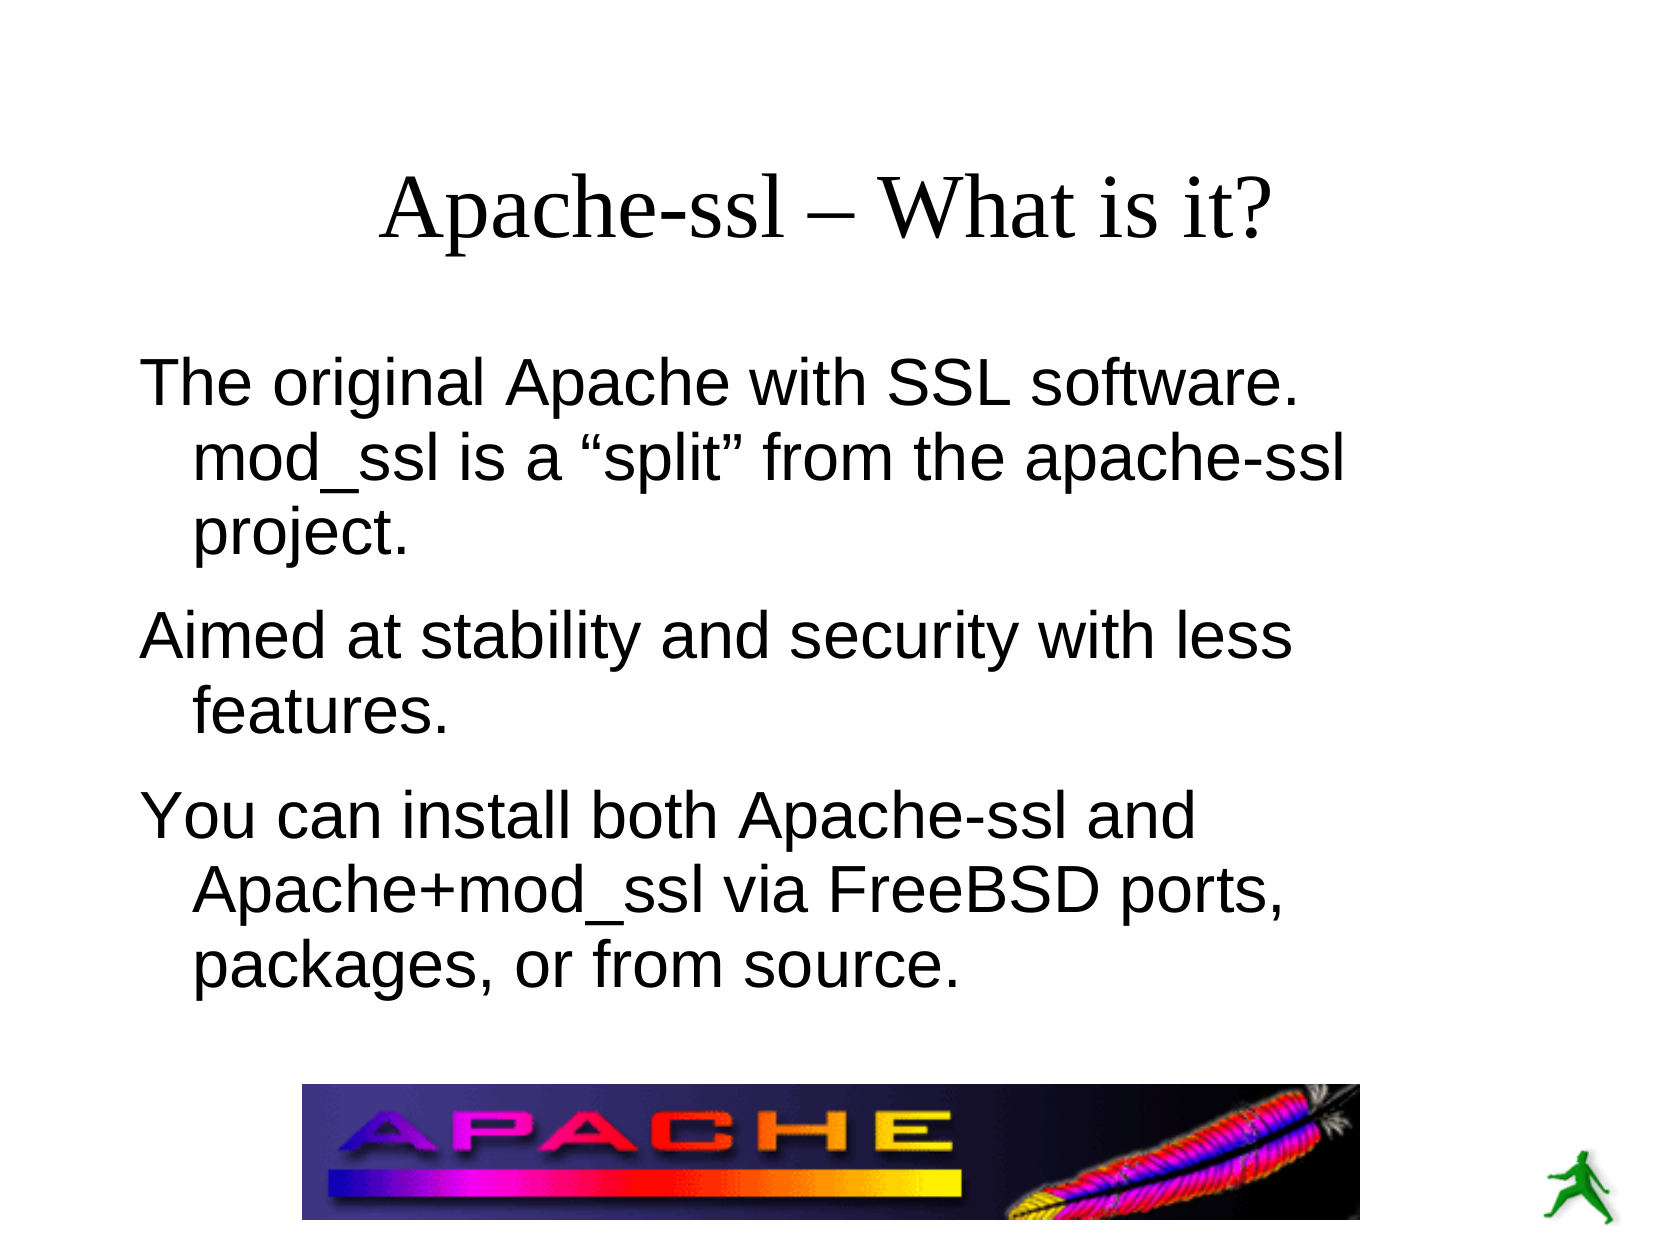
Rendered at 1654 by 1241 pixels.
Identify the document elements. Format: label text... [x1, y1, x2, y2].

picture [1541, 1135, 1634, 1227]
list The original Apache with SSL software. mod_ssl is a “split” from the apache-ssl project. Aimed at stability and security with less features. You can install both Apache-ssl and Apache+mod_ssl via FreeBSD ports, packages, or from source. [121, 344, 1534, 1127]
title Apache-ssl – What is it? [121, 102, 1534, 311]
picture [302, 1084, 1360, 1220]
